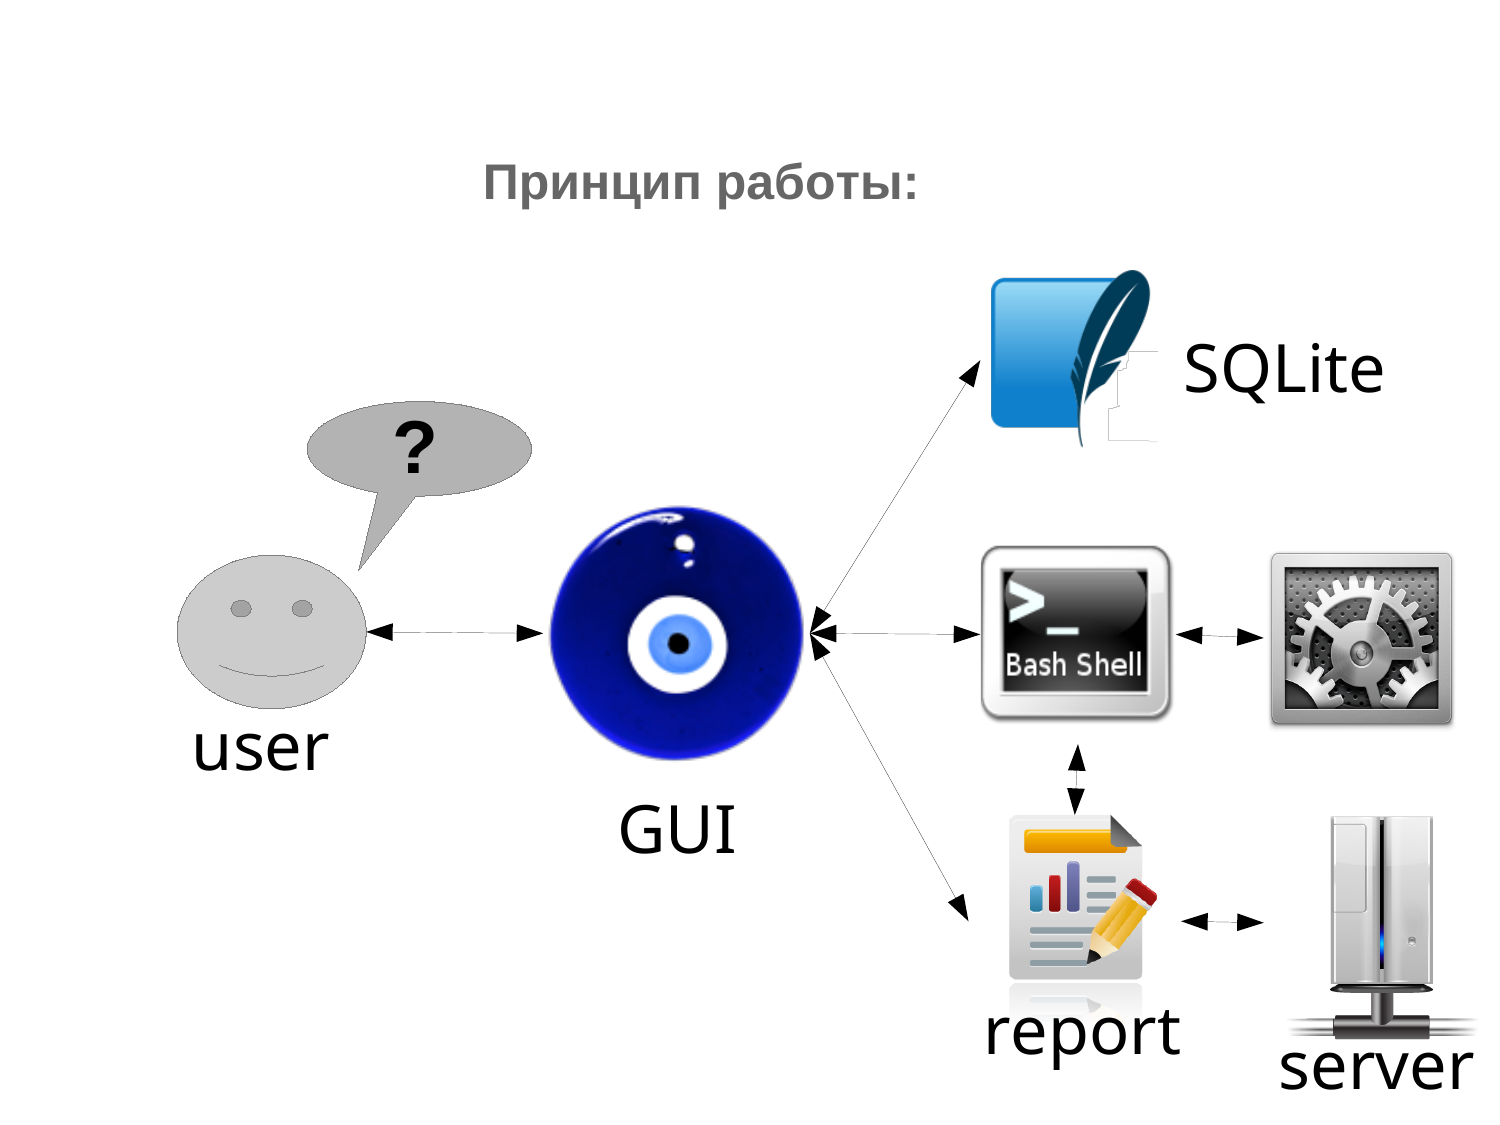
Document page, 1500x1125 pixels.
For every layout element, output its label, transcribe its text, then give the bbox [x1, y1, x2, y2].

picture [980, 259, 1158, 461]
text_box [177, 555, 367, 696]
text_box server [1263, 1015, 1500, 1111]
text_box SQLite [1169, 318, 1430, 414]
text_box report [968, 980, 1217, 1076]
picture [1263, 531, 1460, 745]
text_box GUI [602, 779, 792, 875]
text_box [358, 494, 415, 571]
picture [543, 500, 810, 767]
picture [1263, 806, 1488, 1015]
text_box [449, 403, 532, 495]
text_box user [177, 696, 367, 792]
text_box Принцип работы: [468, 141, 935, 217]
picture [980, 524, 1176, 745]
text_box [307, 405, 377, 493]
text_box ? [377, 391, 449, 497]
picture [968, 814, 1182, 980]
